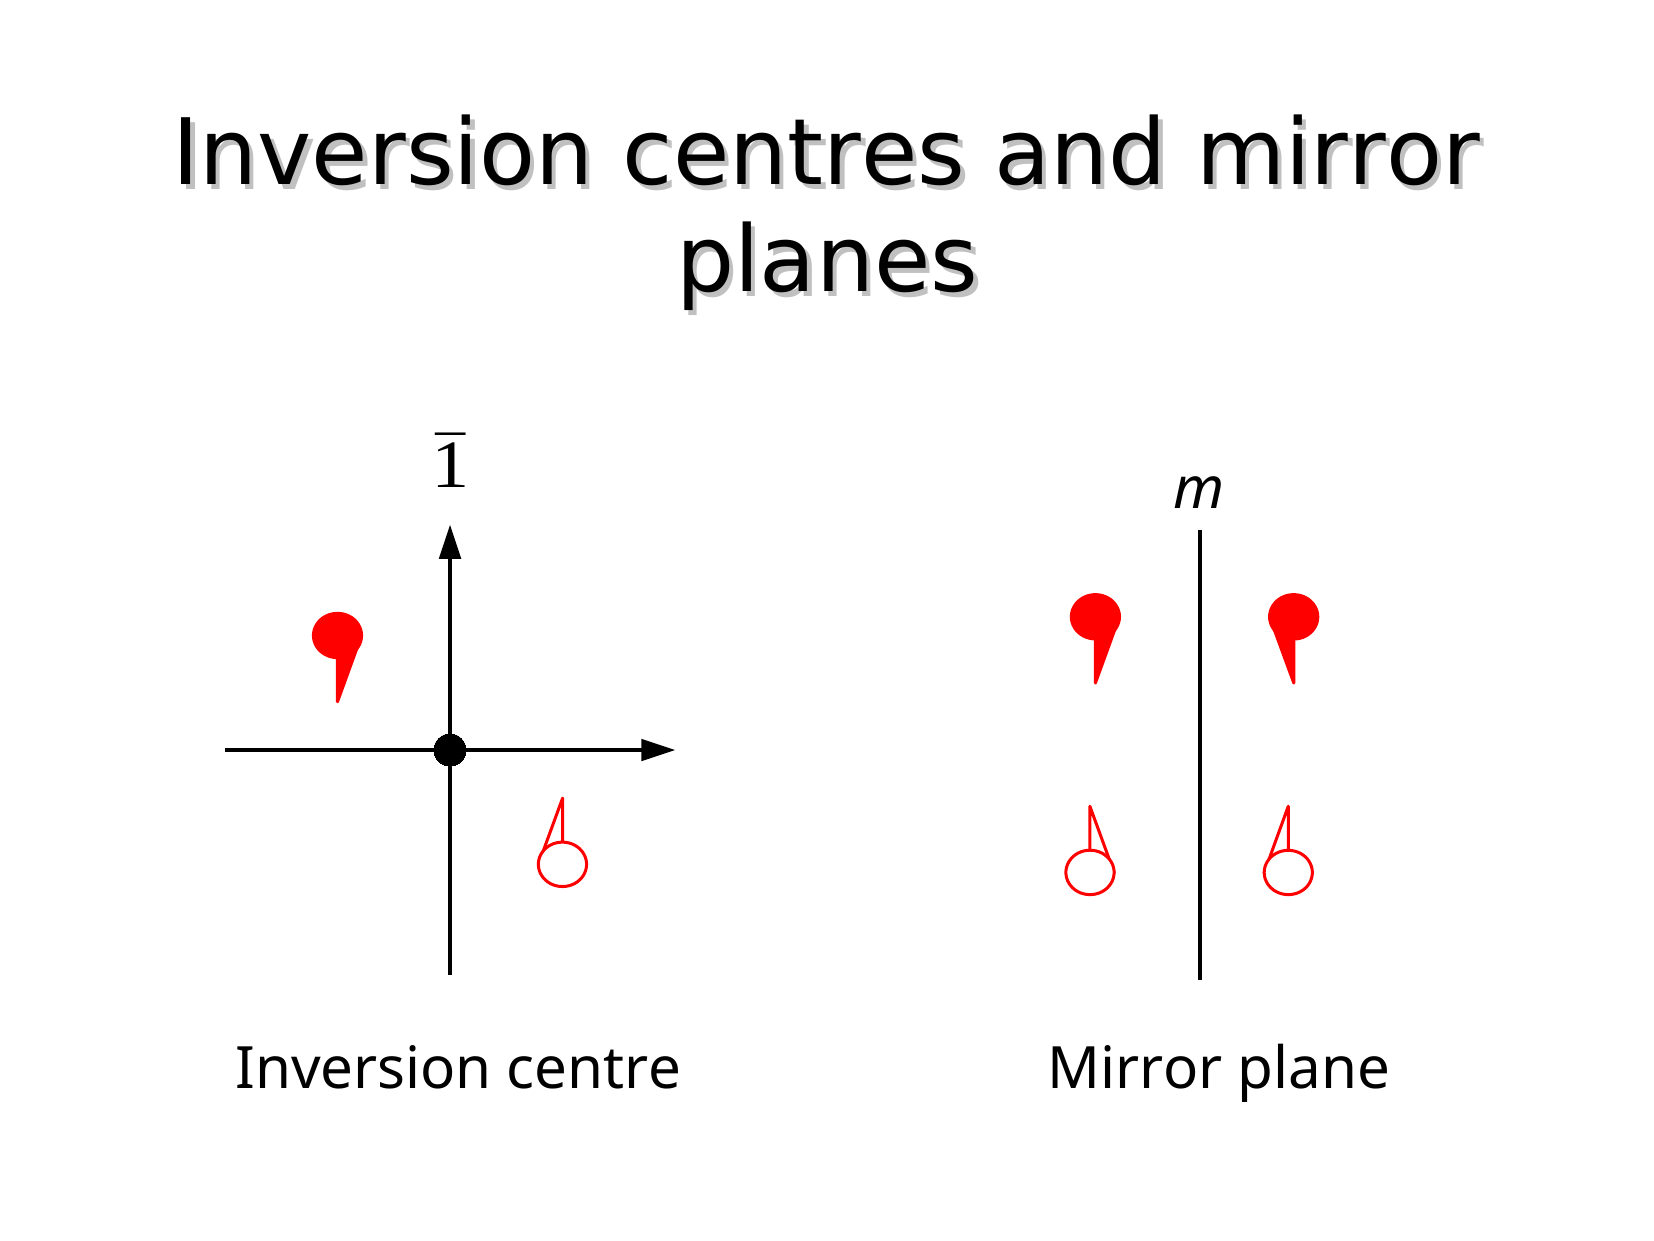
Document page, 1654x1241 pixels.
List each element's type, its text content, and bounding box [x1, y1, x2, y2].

text_box [538, 798, 587, 887]
text_box [1065, 850, 1115, 895]
text_box [1071, 594, 1120, 684]
text_box m [1173, 446, 1249, 526]
text_box Inversion centre [128, 1026, 804, 1099]
text_box [433, 733, 467, 767]
text_box Mirror plane [867, 1026, 1570, 1109]
chart [412, 428, 488, 504]
text_box [1269, 594, 1318, 684]
text_box [313, 613, 362, 702]
title Inversion centres and mirror planes [121, 45, 1534, 368]
text_box [1264, 850, 1313, 895]
